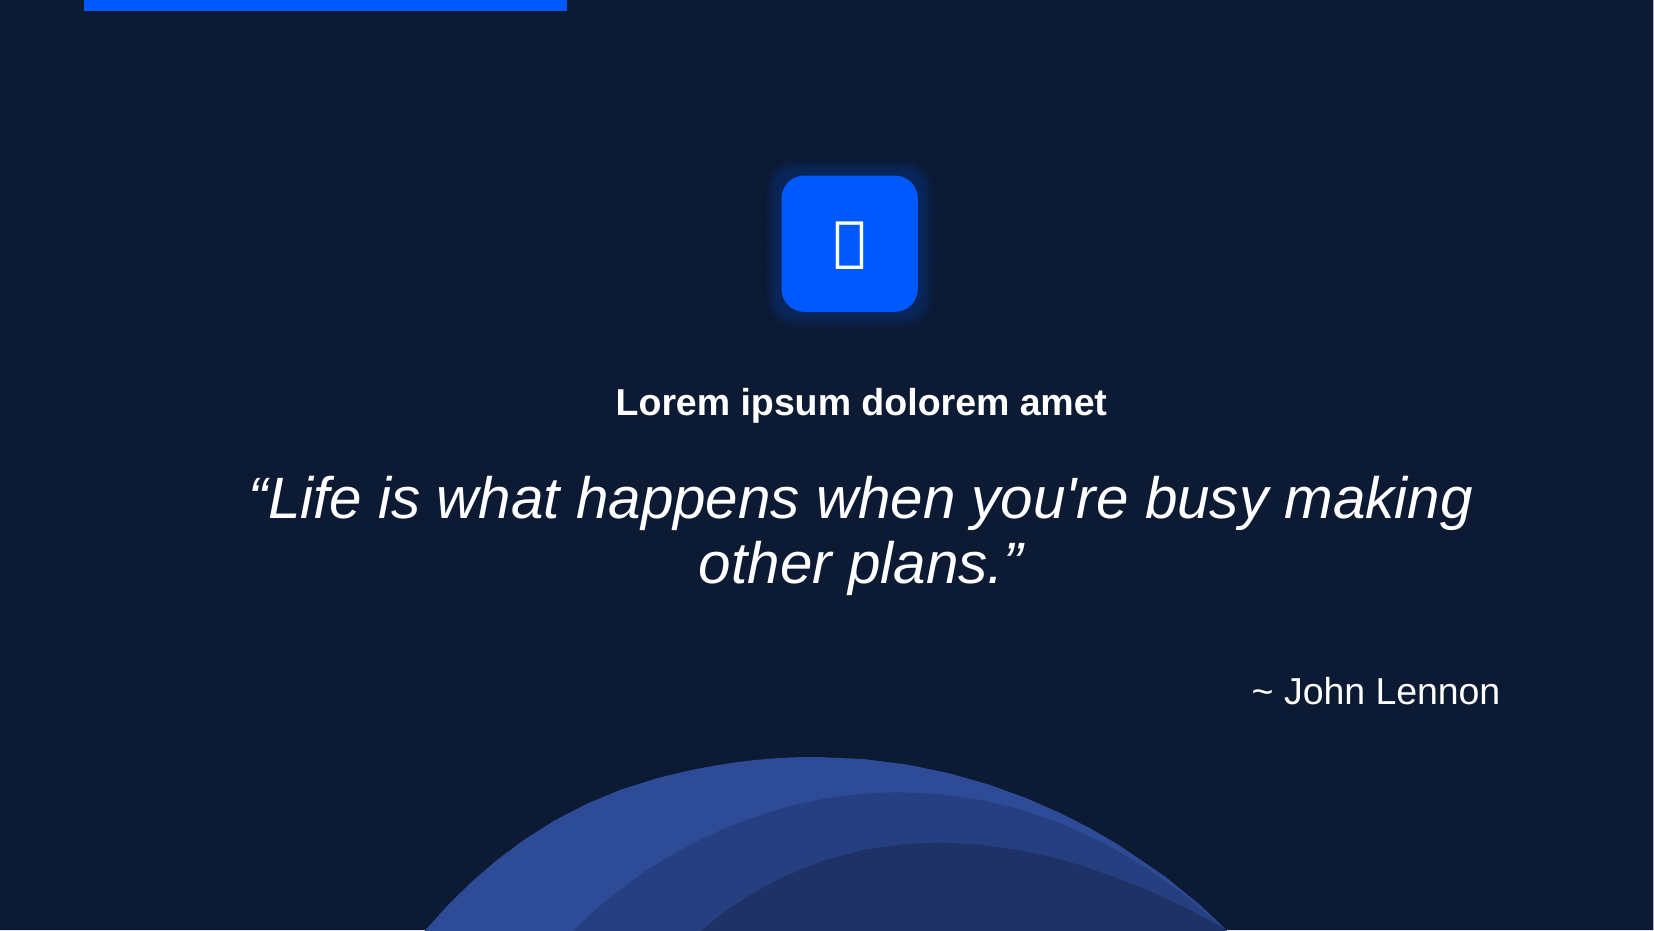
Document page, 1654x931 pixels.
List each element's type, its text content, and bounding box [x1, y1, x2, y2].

text_box [424, 757, 1227, 931]
text_box  [781, 175, 918, 312]
text_box Lorem ipsum dolorem amet “Life is what happens when you're busy making other plans.” ~ John Lennon [187, 337, 1501, 757]
